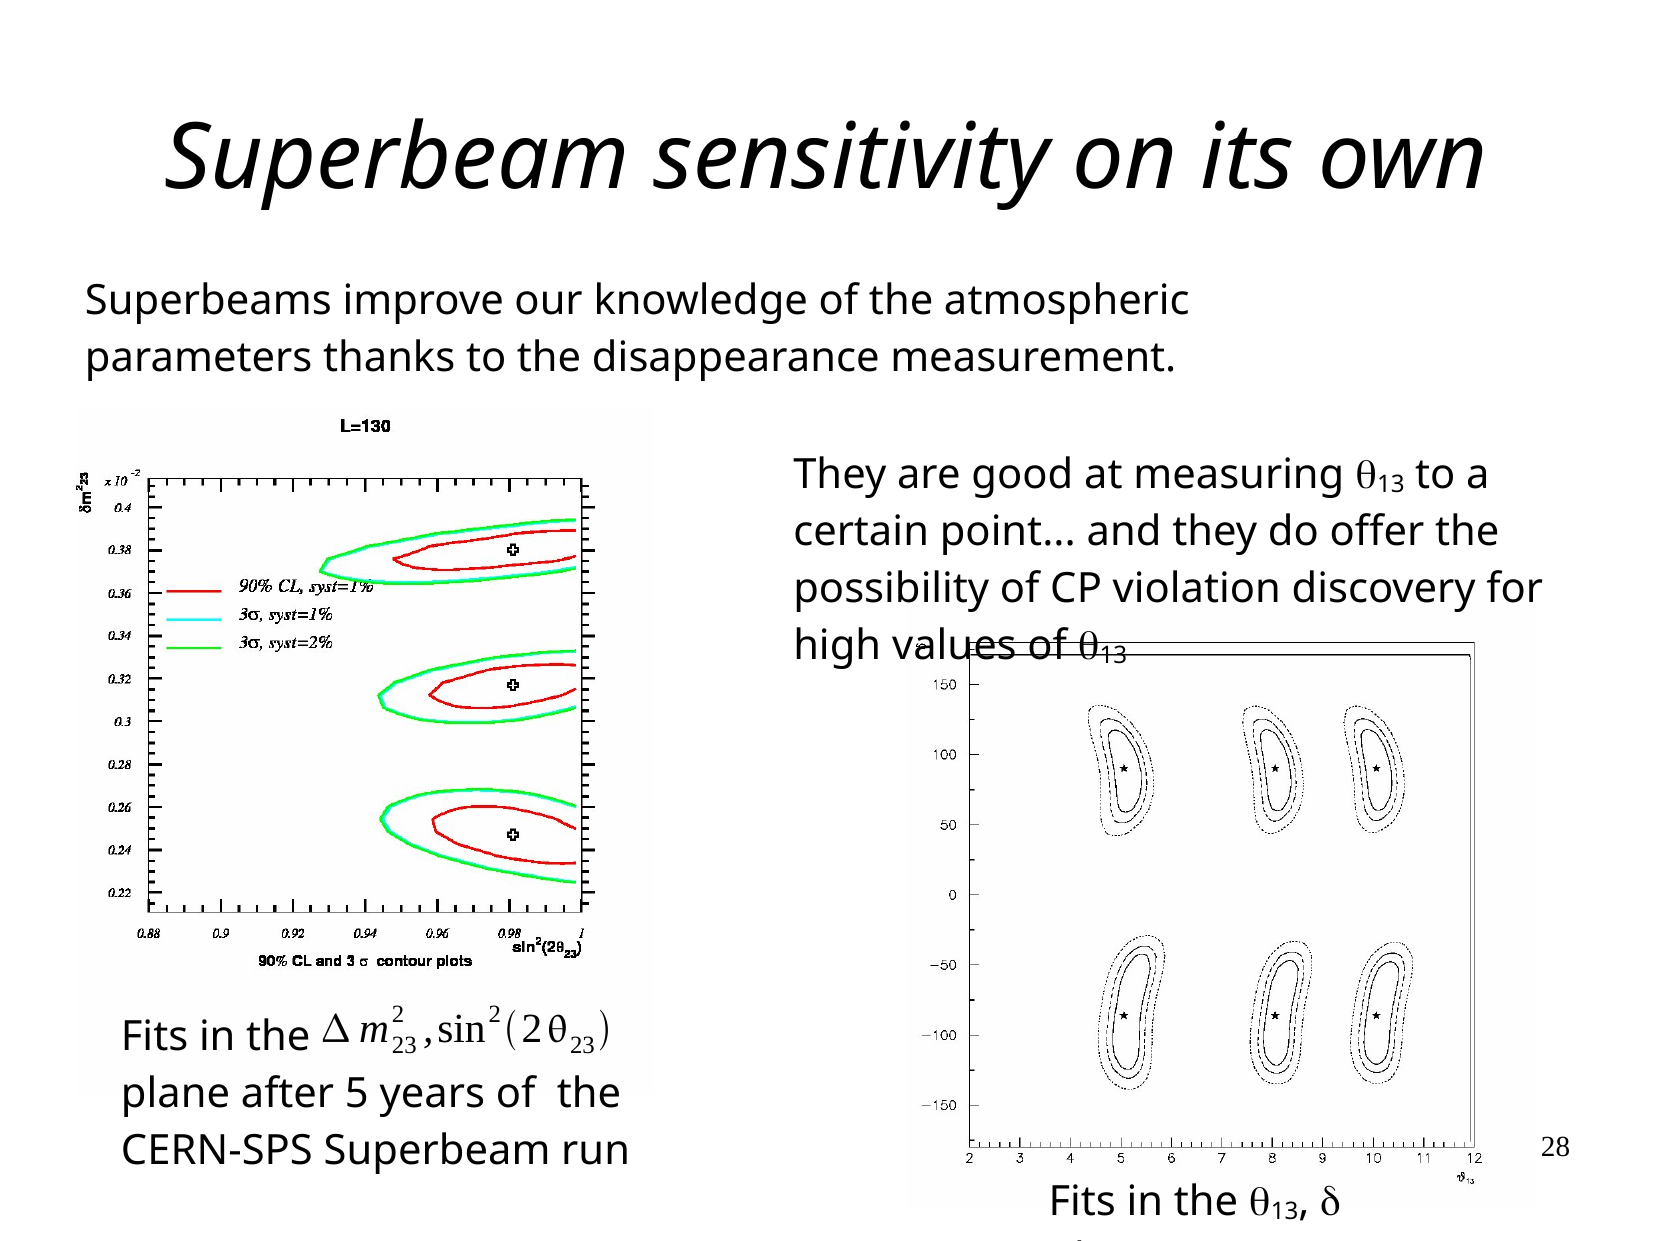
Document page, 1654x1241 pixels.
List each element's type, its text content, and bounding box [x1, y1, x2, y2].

picture [1083, 636, 1093, 644]
picture [76, 408, 654, 1094]
title Superbeam sensitivity on its own [82, 56, 1571, 250]
text_box Superbeams improve our knowledge of the atmospheric parameters thanks to the disappearance measurement. [70, 262, 1230, 378]
chart [315, 998, 617, 1060]
picture [906, 636, 1537, 1210]
picture [979, 639, 991, 646]
picture [919, 648, 929, 656]
picture [1083, 645, 1093, 658]
text_box Fits in the q13, d plane [1033, 1163, 1472, 1241]
text_box Fits in the plane after 5 years of the CERN-SPS Superbeam run [106, 998, 680, 1164]
picture [1033, 639, 1046, 656]
text_box They are good at measuring q13 to a certain point... and they do offer the possibility of CP violation discovery for high values of q13 [778, 436, 1641, 636]
